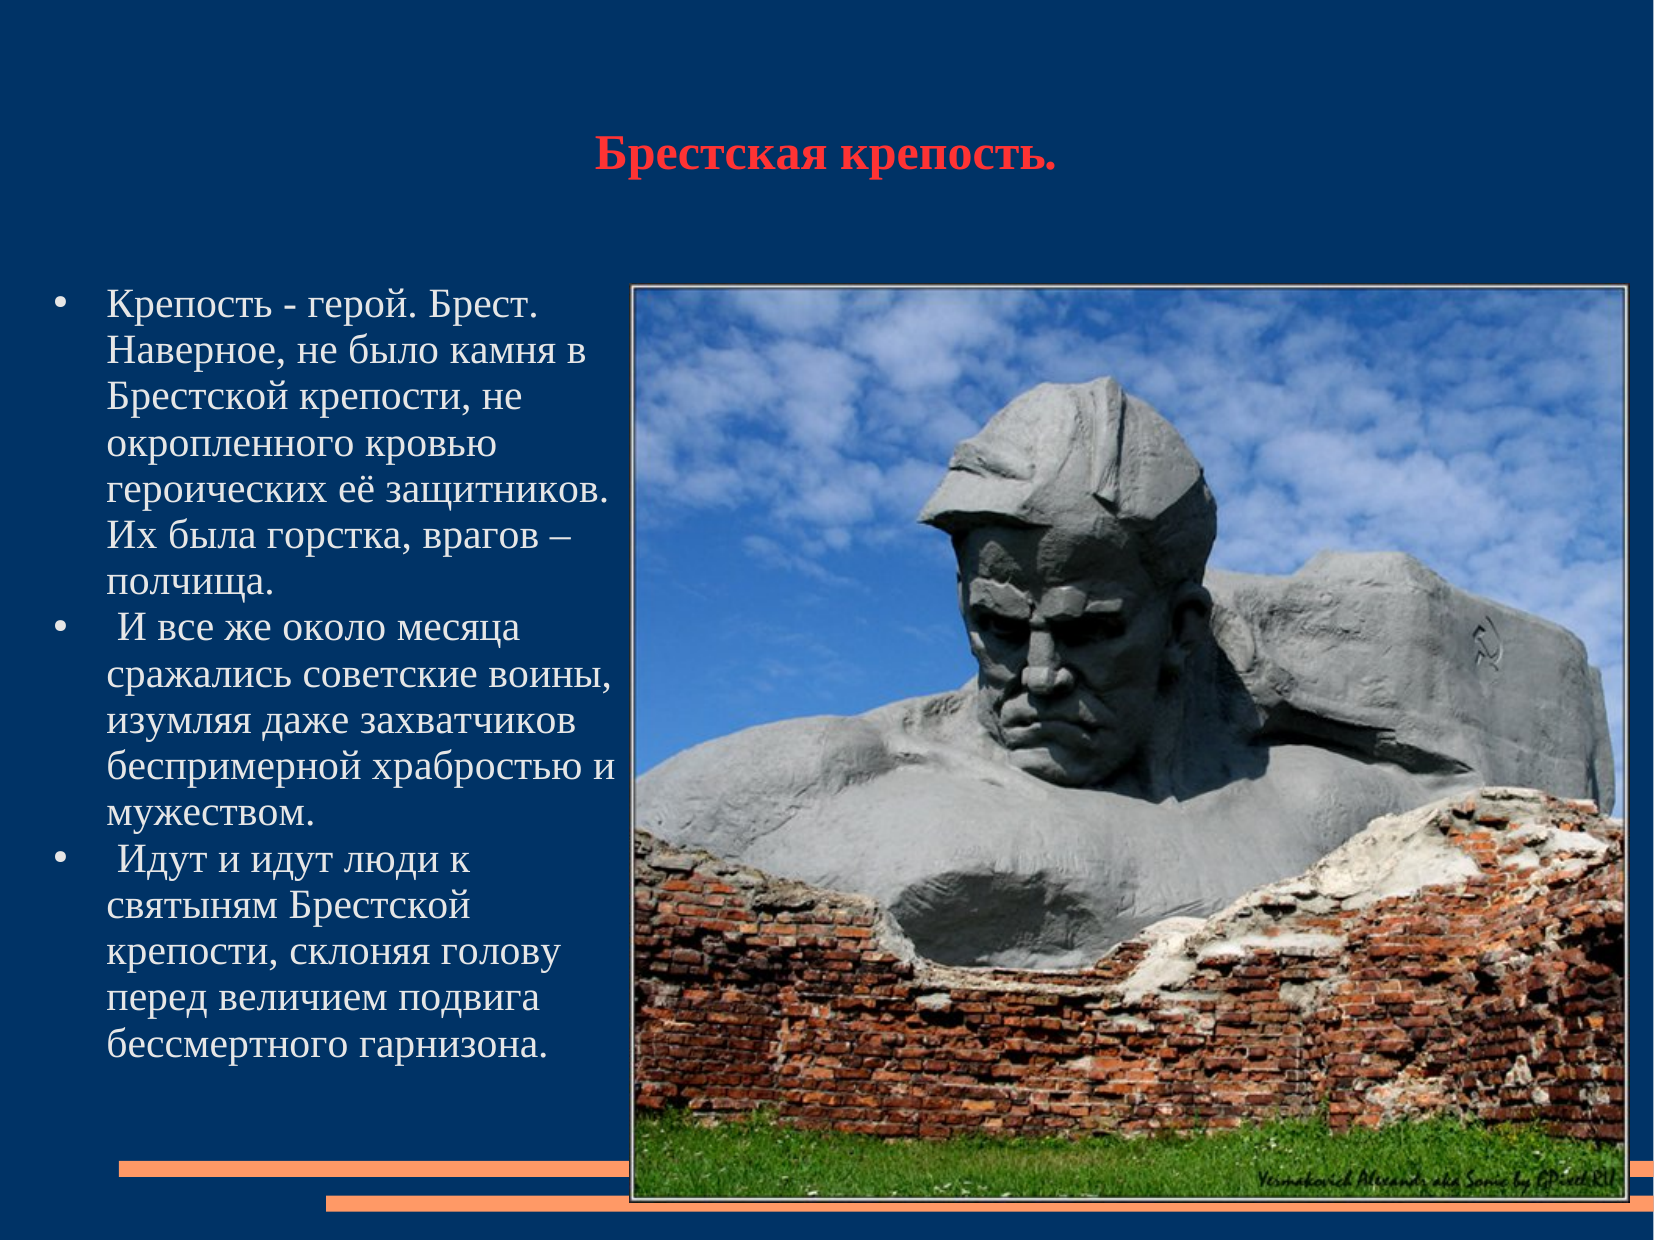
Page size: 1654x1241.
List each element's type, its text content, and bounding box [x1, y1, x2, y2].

list Крепость - герой. Брест. Наверное, не было камня в Брестской крепости, не окропленного кровью героических её защитников. Их была горстка, врагов – полчища. И все же около месяца сражались советские воины, изумляя даже захватчиков беспримерной храбростью и мужеством. Идут и идут люди к святыням Брестской крепости, склоняя голову перед величием подвига бессмертного гарнизона. [35, 279, 631, 1080]
title Брестская крепость. [82, 49, 1571, 257]
picture [629, 283, 1630, 1203]
